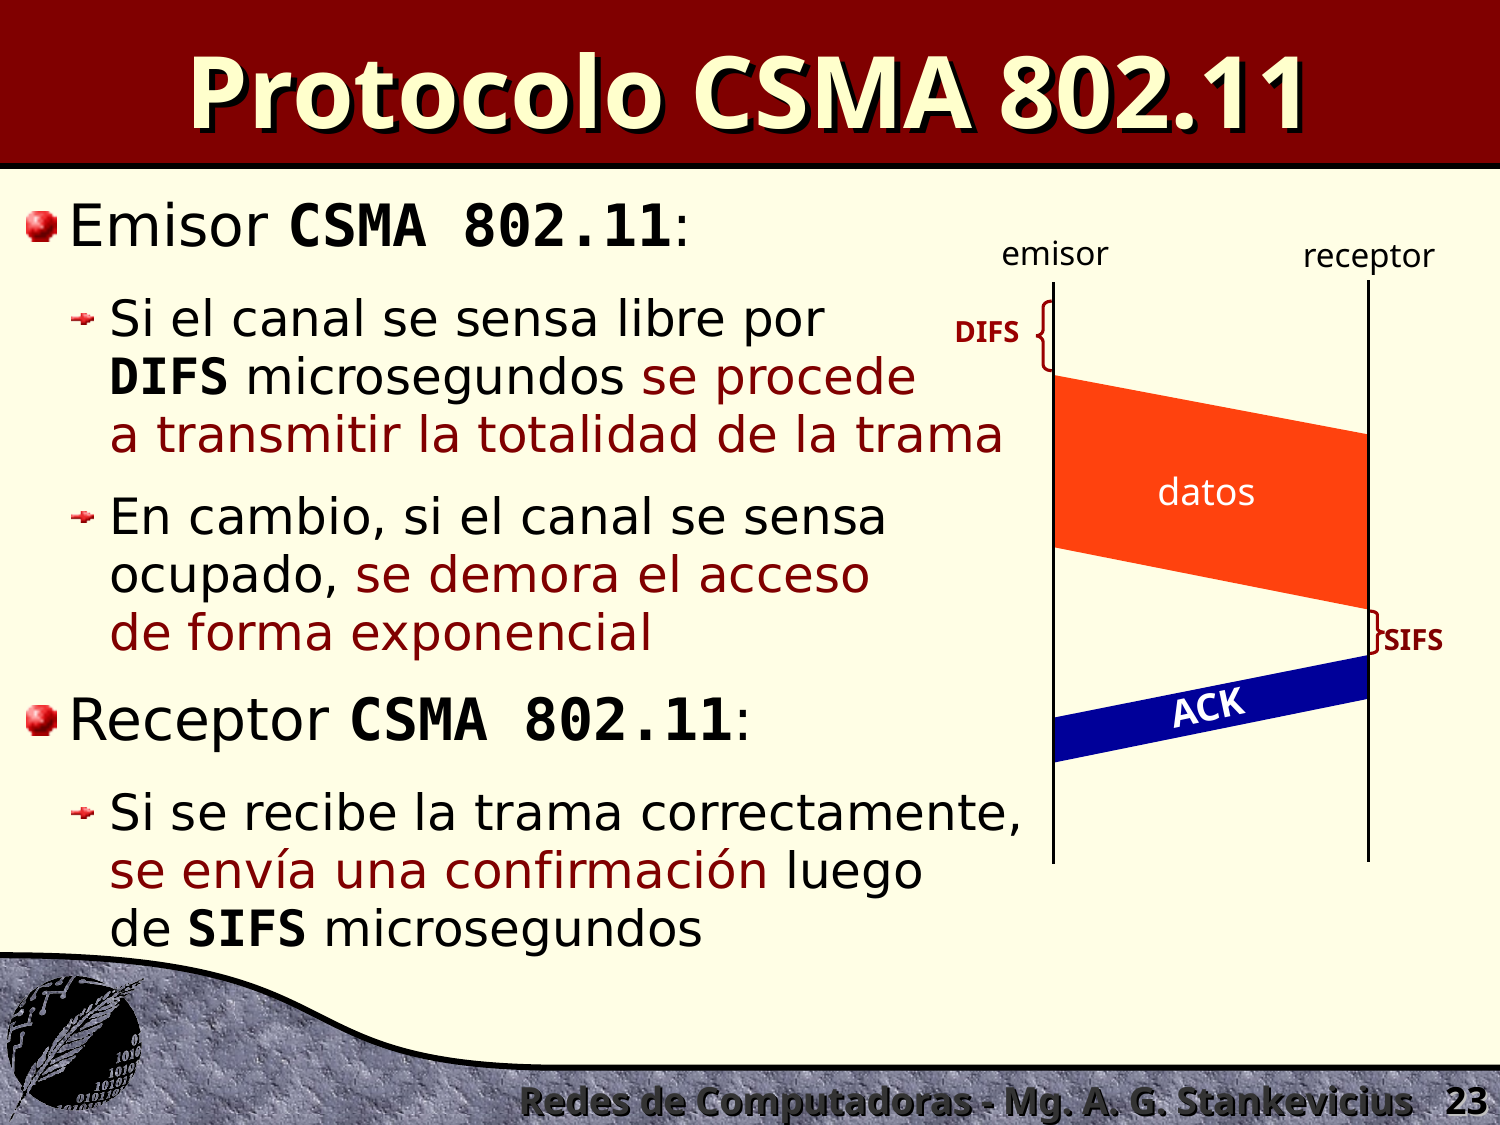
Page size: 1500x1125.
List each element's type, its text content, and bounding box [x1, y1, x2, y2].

picture [1047, 1100, 1054, 1110]
title Protocolo CSMA 802.11 [15, 5, 1485, 160]
text_box [1055, 698, 1161, 763]
text_box [1255, 655, 1367, 720]
text_box datos [1142, 460, 1271, 521]
text_box [1055, 375, 1367, 610]
text_box SIFS [1370, 613, 1377, 651]
text_box SIFS [1370, 613, 1459, 664]
text_box ACK [1149, 665, 1265, 747]
text_box receptor [1288, 226, 1451, 282]
picture [790, 1100, 795, 1110]
picture [0, 959, 1500, 1125]
list Emisor CSMA 802.11: Si el canal se sensa libre por DIFS microsegundos se procede a transmitir la totalidad de la trama En cambio, si el canal se sensa ocupado, se demora el acceso de forma exponencial Receptor CSMA 802.11: Si se recibe la trama correctamente, se envía una confirmación luego de SIFS microsegundos [11, 192, 1486, 968]
text_box emisor [986, 224, 1125, 281]
text_box DIFS [939, 305, 1035, 357]
